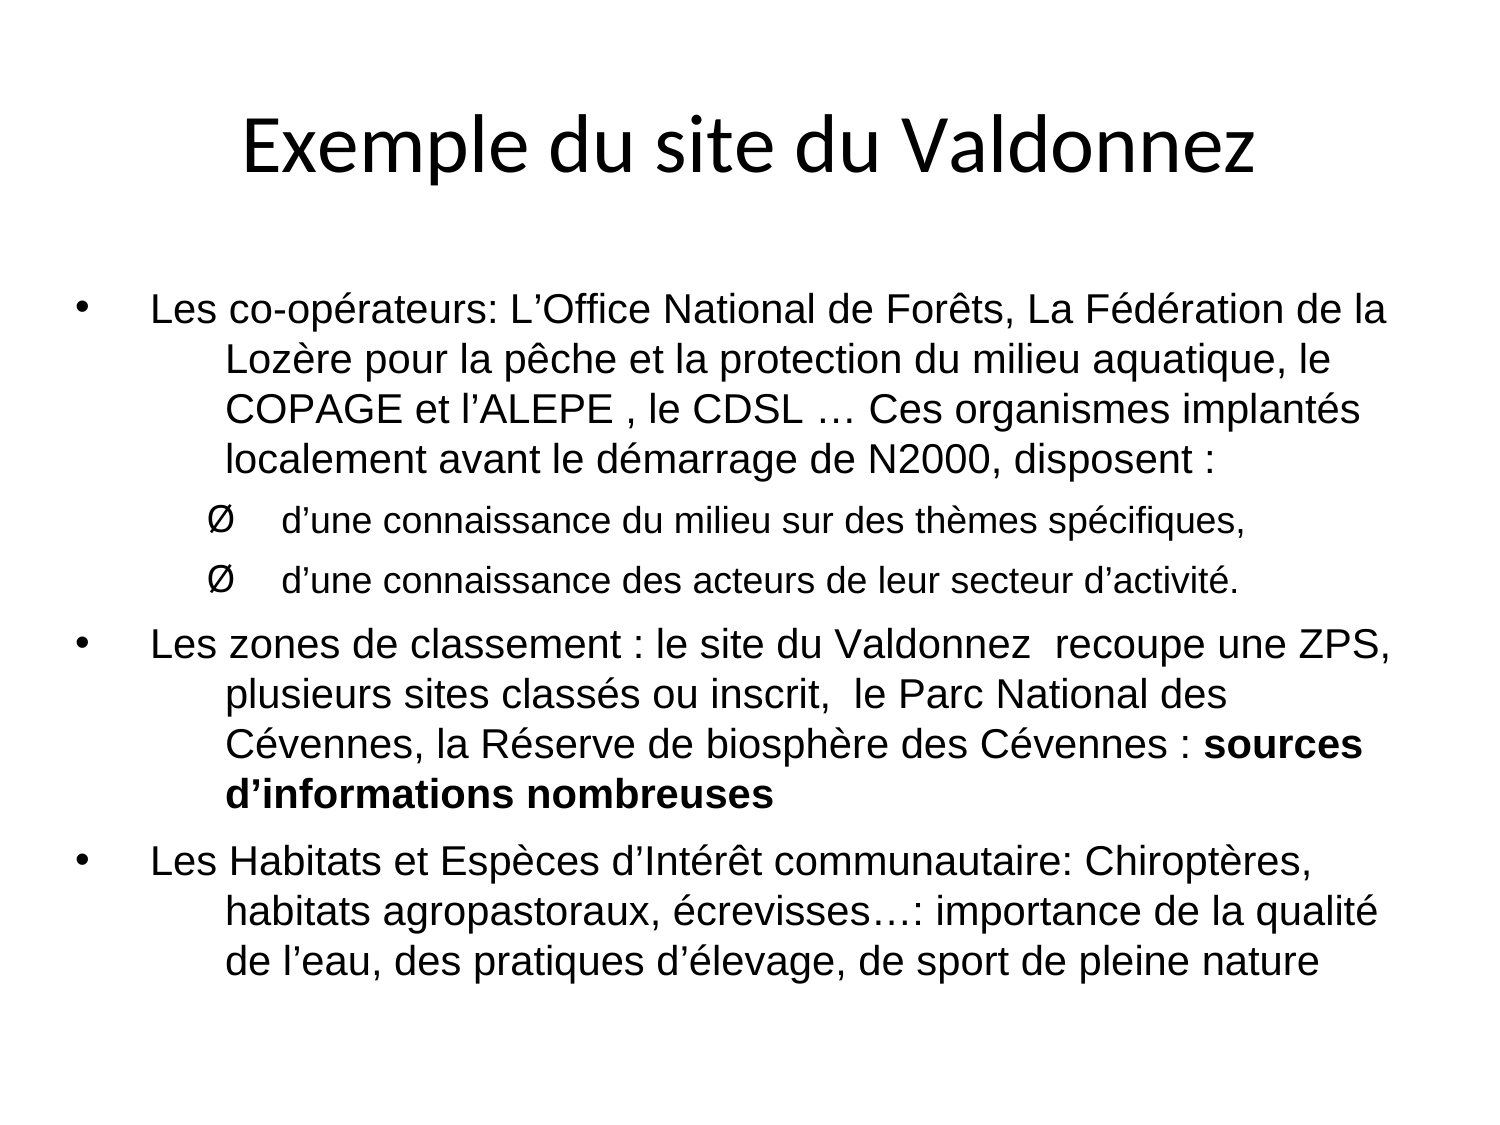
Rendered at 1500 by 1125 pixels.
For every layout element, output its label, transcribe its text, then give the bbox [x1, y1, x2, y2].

subtitle Les co-opérateurs: L’Office National de Forêts, La Fédération de la Lozère pour la pêche et la protection du milieu aquatique, le COPAGE et l’ALEPE , le CDSL … Ces organismes implantés localement avant le démarrage de N2000, disposent : d’une connaissance du milieu sur des thèmes spécifiques, d’une connaissance des acteurs de leur secteur d’activité. Les zones de classement : le site du Valdonnez recoupe une ZPS, plusieurs sites classés ou inscrit, le Parc National des Cévennes, la Réserve de biosphère des Cévennes : sources d’informations nombreuses Les Habitats et Espèces d’Intérêt communautaire: Chiroptères, habitats agropastoraux, écrevisses…: importance de la qualité de l’eau, des pratiques d’élevage, de sport de pleine nature [75, 181, 1423, 1085]
title Exemple du site du Valdonnez [75, 20, 1423, 181]
